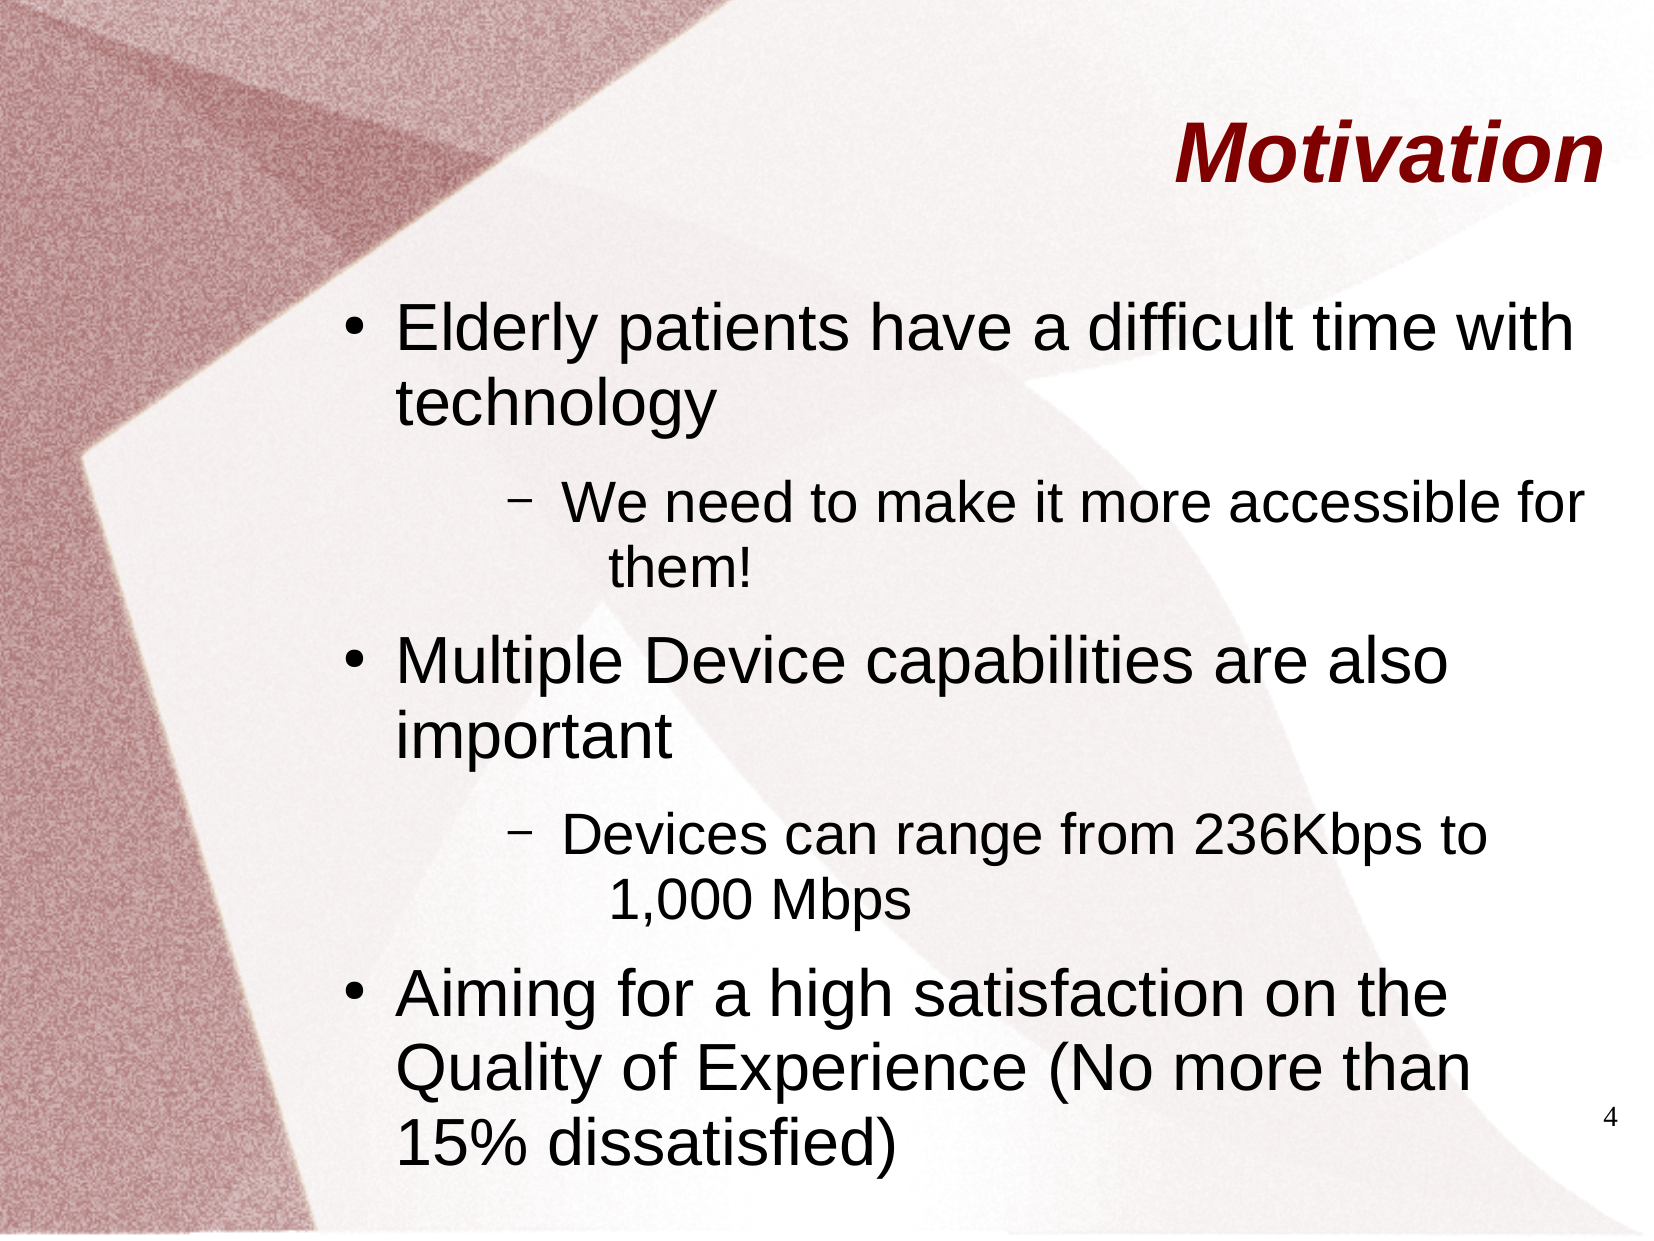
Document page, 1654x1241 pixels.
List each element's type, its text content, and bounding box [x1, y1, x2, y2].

title Motivation [596, 49, 1607, 257]
list Elderly patients have a difficult time with technology We need to make it more accessible for them! Multiple Device capabilities are also important Devices can range from 236Kbps to 1,000 Mbps Aiming for a high satisfaction on the Quality of Experience (No more than 15% dissatisfied) [324, 290, 1601, 1180]
picture [0, 0, 1654, 1241]
